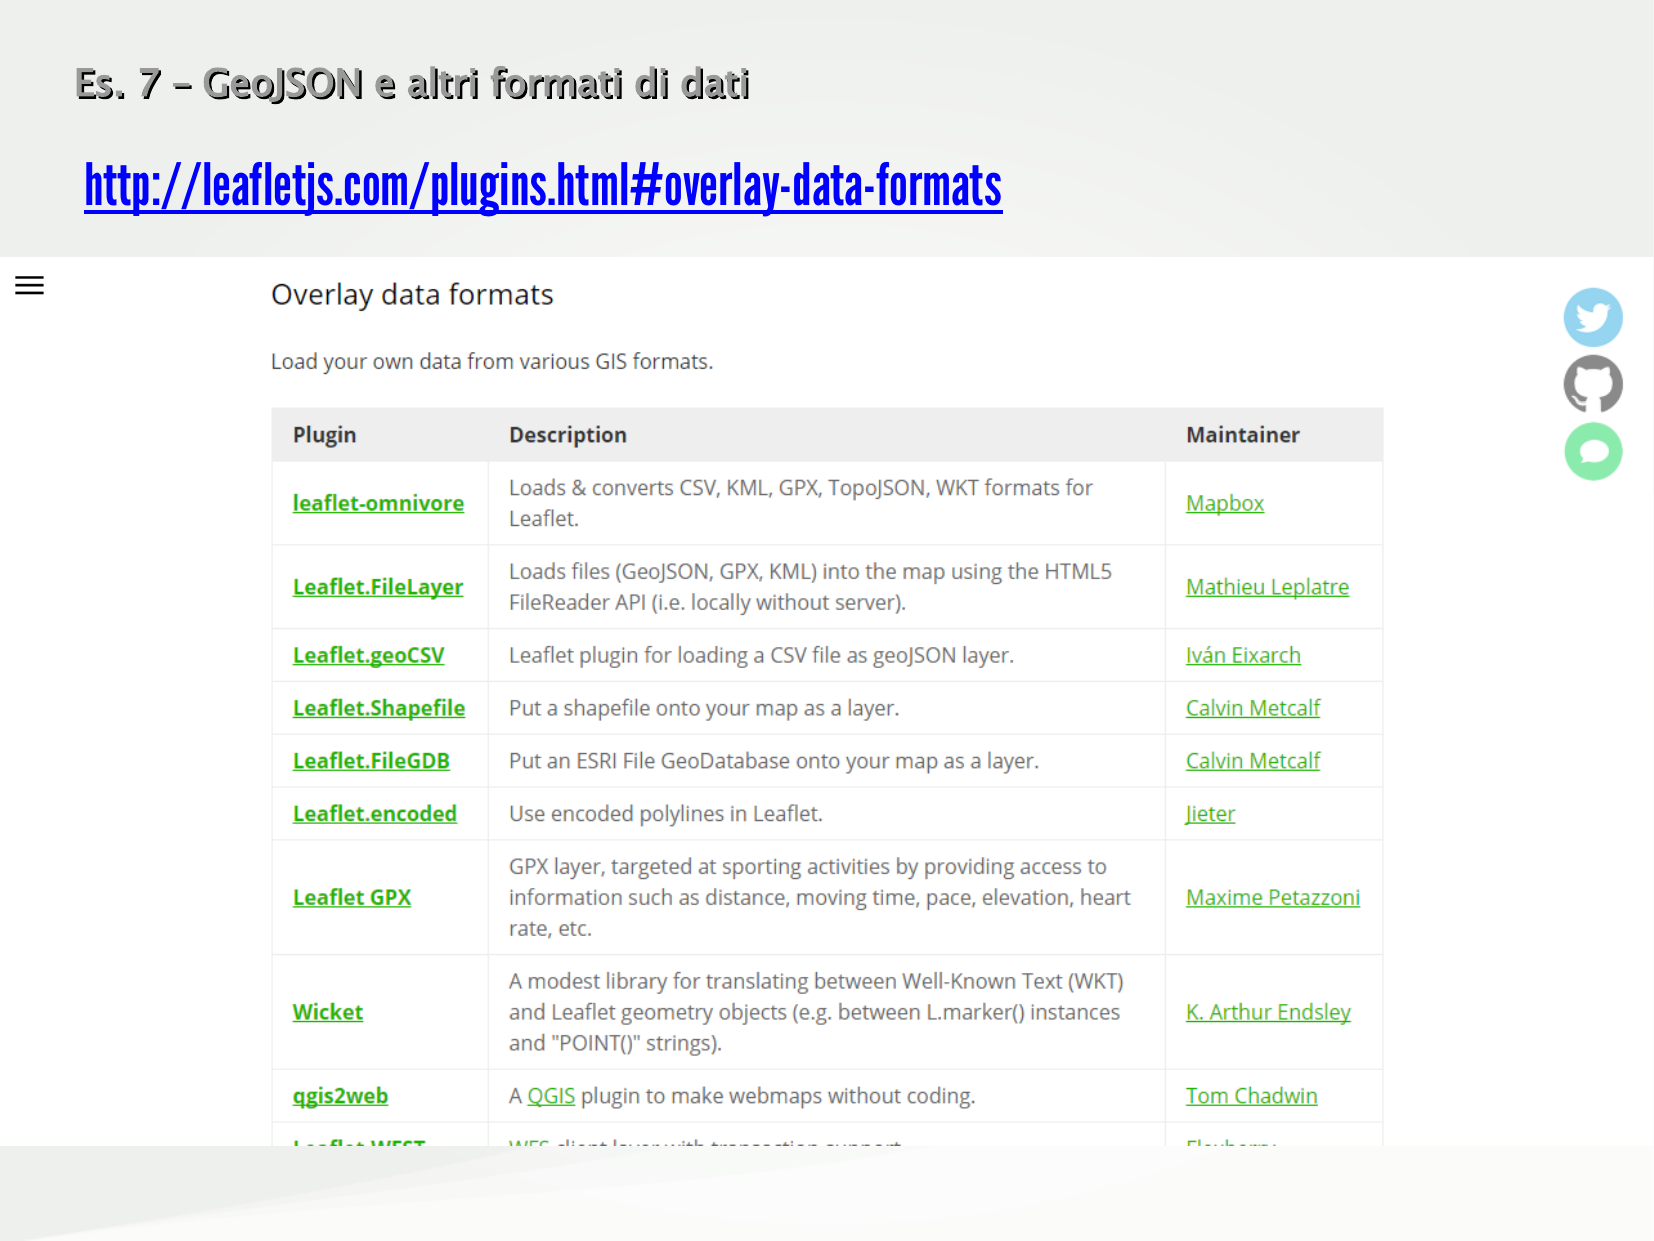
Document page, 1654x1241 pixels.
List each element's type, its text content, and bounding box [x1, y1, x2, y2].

text_box Es. 7 – GeoJSON e altri formati di dati [59, 47, 1146, 108]
picture [0, 0, 1654, 1241]
text_box http://leafletjs.com/plugins.html#overlay-data-formats [69, 143, 1571, 229]
